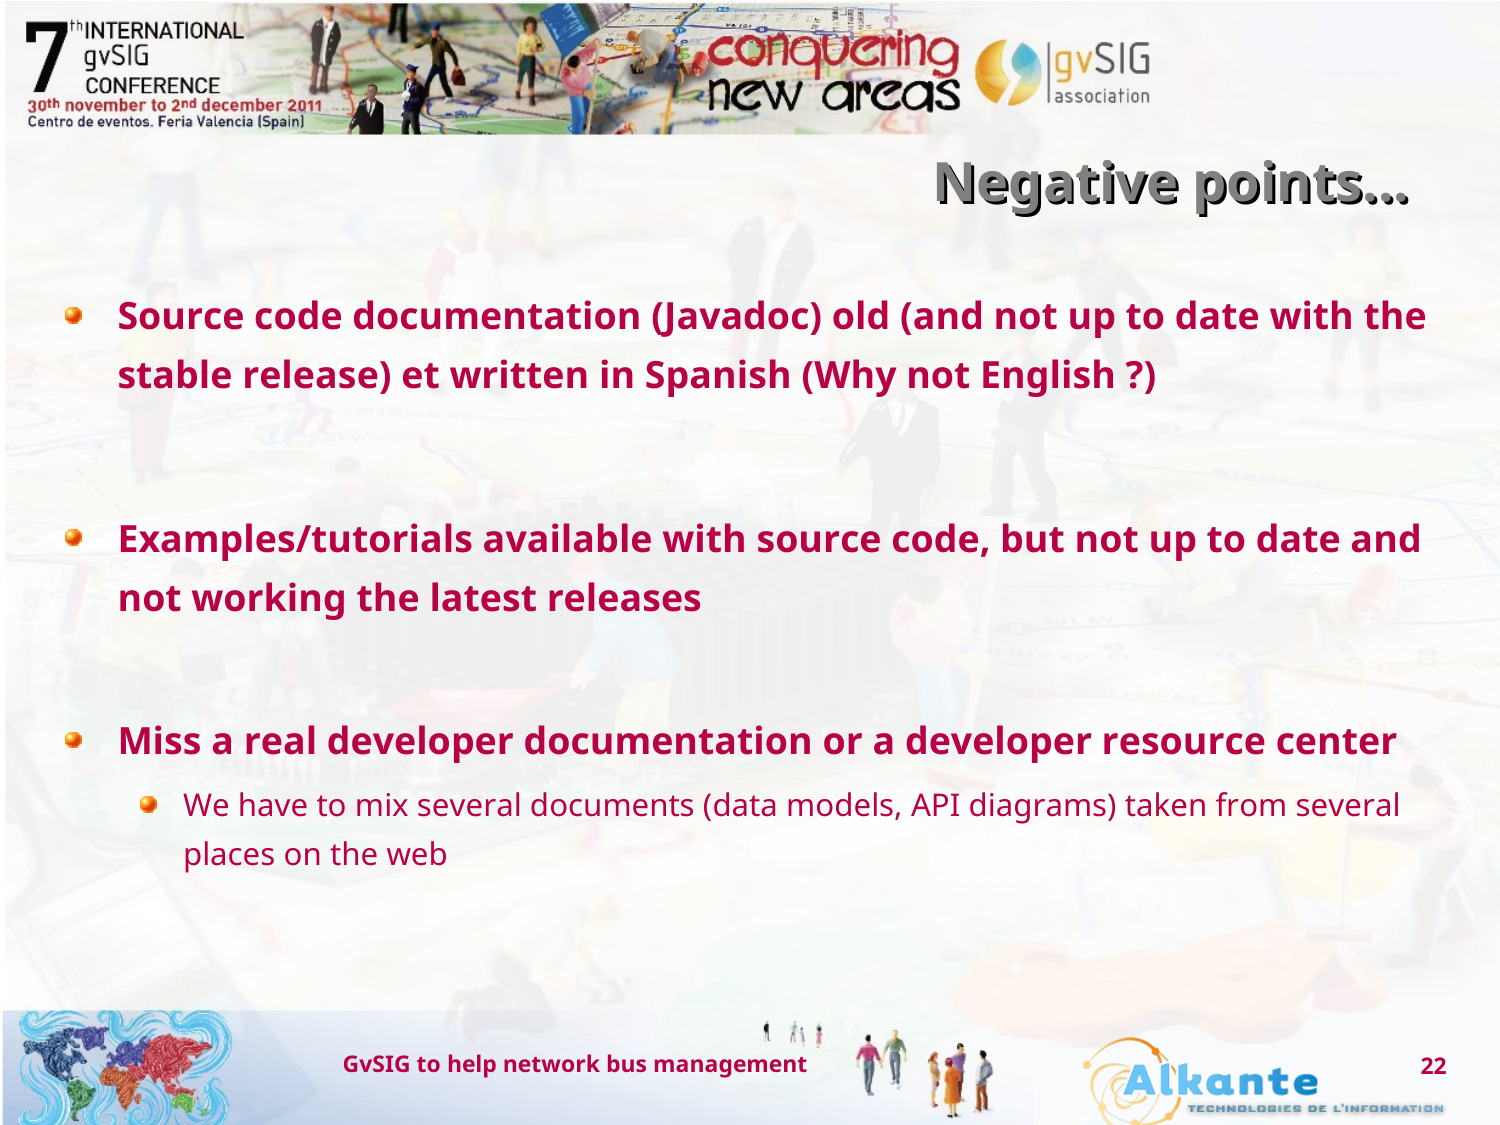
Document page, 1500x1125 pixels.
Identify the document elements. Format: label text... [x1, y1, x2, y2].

list Source code documentation (Javadoc) old (and not up to date with the stable release) et written in Spanish (Why not English ?) Examples/tutorials available with source code, but not up to date and not working the latest releases Miss a real developer documentation or a developer resource center We have to mix several documents (data models, API diagrams) taken from several places on the web [65, 206, 1432, 938]
title Negative points... [81, 127, 1410, 206]
picture [2, 1, 1500, 1125]
